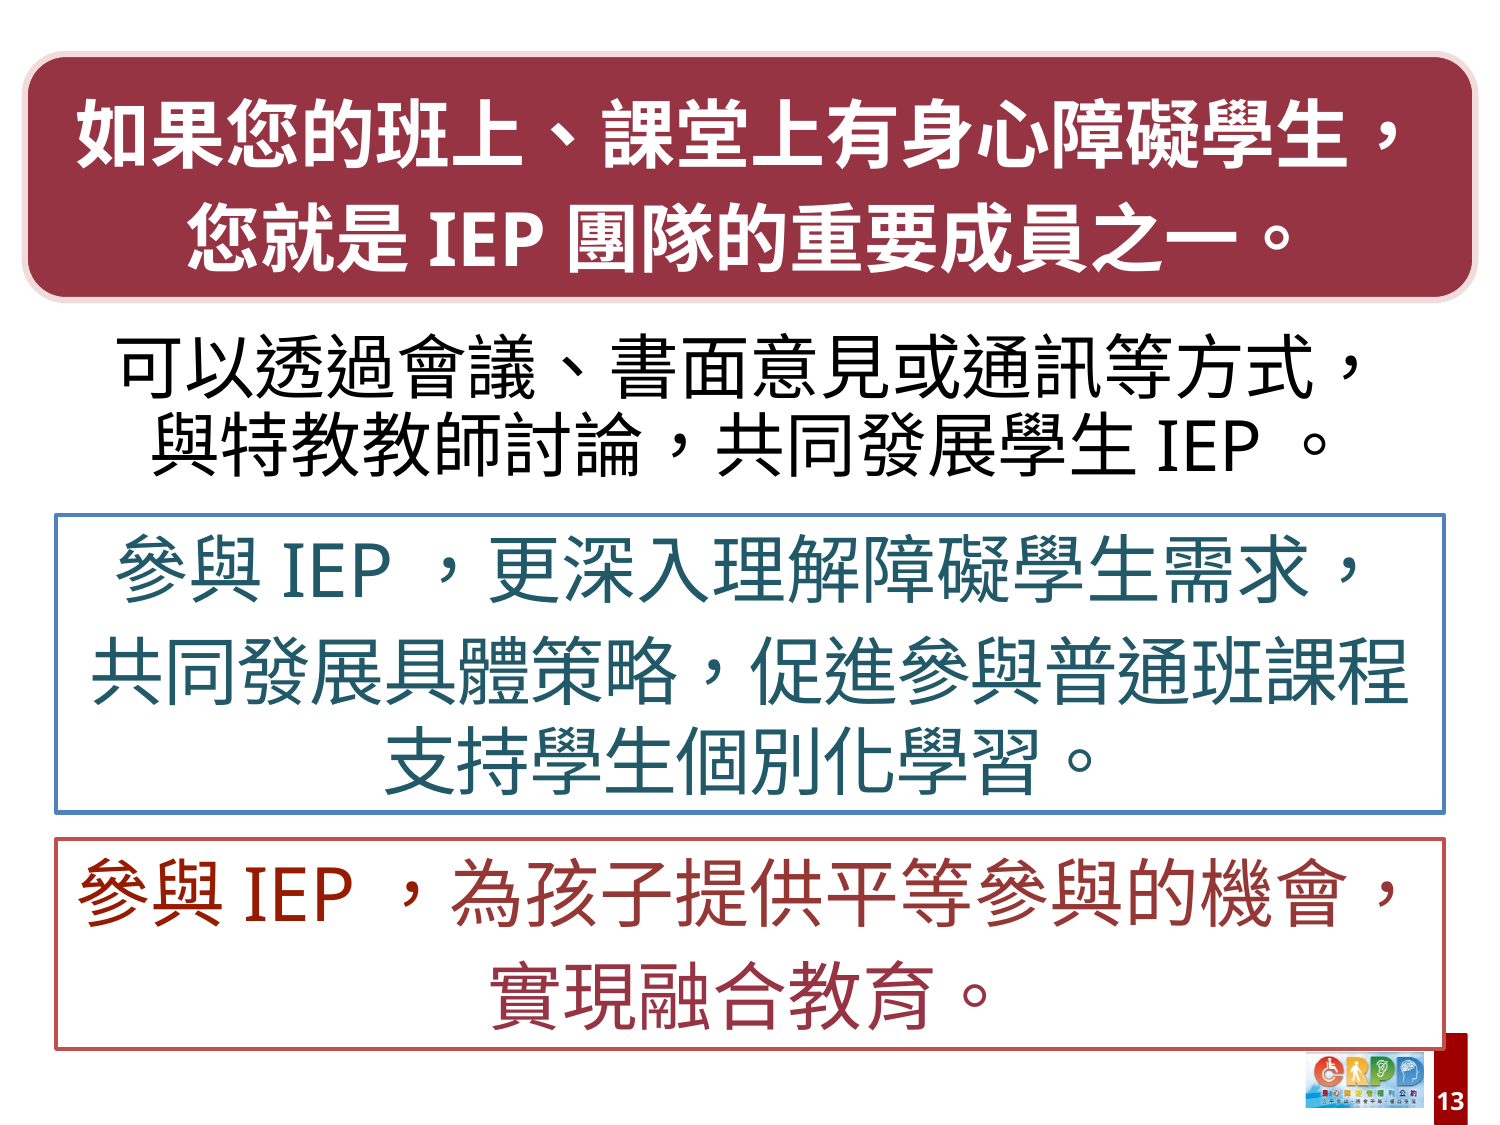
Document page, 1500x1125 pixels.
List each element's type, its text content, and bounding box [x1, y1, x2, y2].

text_box 參與IEP，更深入理解障礙學生需求， 共同發展具體策略，促進參與普通班課程支持學生個別化學習。 [56, 515, 1444, 813]
text_box 如果您的班上、課堂上有身心障礙學生，您就是IEP團隊的重要成員之一。 [24, 53, 1476, 301]
text_box 13 [1416, 1076, 1485, 1125]
text_box 可以透過會議、書面意見或通訊等方式， 與特教教師討論，共同發展學生IEP。 [51, 325, 1449, 494]
text_box 參與IEP，為孩子提供平等參與的機會， 實現融合教育。 [56, 839, 1444, 1049]
